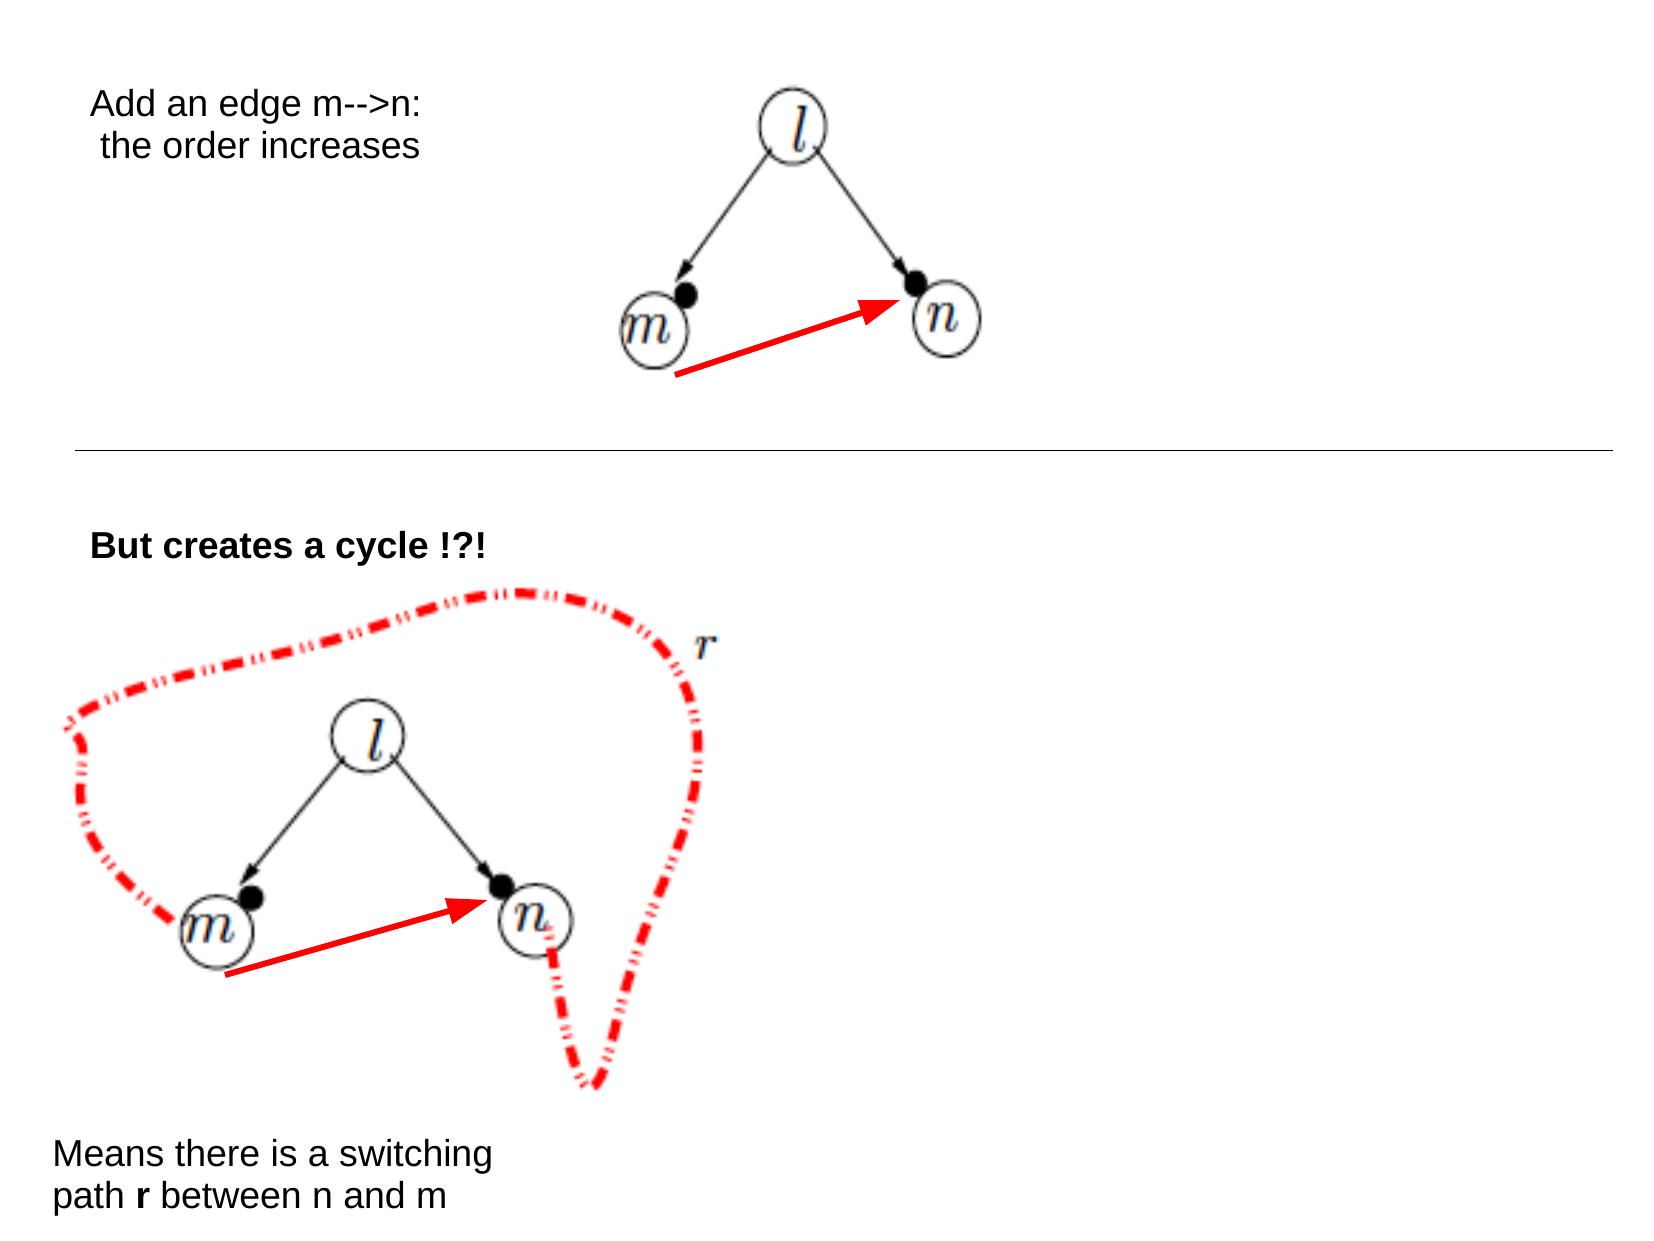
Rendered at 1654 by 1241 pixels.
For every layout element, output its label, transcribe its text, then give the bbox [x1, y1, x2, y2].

text_box Add an edge m-->n: the order increases [75, 75, 438, 174]
picture [525, 37, 1051, 440]
picture [37, 524, 751, 1126]
text_box But creates a cycle !?! [75, 517, 503, 575]
text_box Means there is a switching path r between n and m [37, 1125, 563, 1229]
